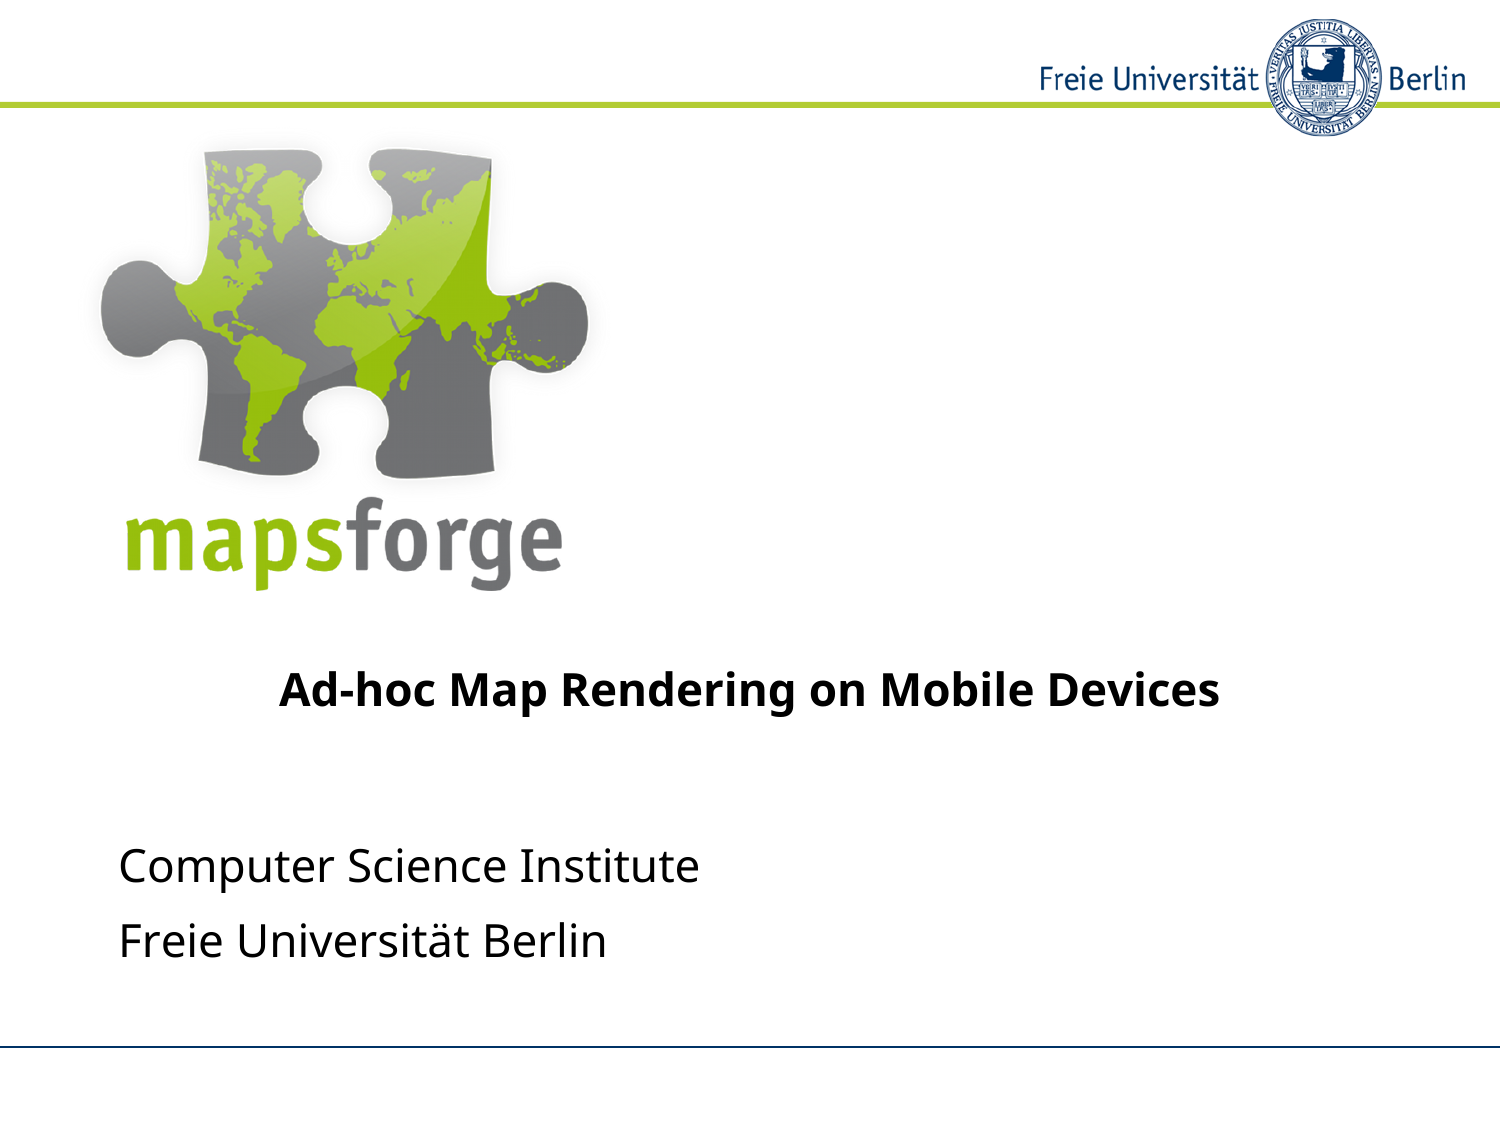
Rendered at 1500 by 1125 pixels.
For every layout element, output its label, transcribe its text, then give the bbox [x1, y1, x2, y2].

subtitle Computer Science Institute Freie Universität Berlin [118, 699, 1300, 955]
picture [1033, 19, 1470, 137]
picture [78, 126, 611, 591]
title Ad-hoc Map Rendering on Mobile Devices [191, 620, 1309, 758]
